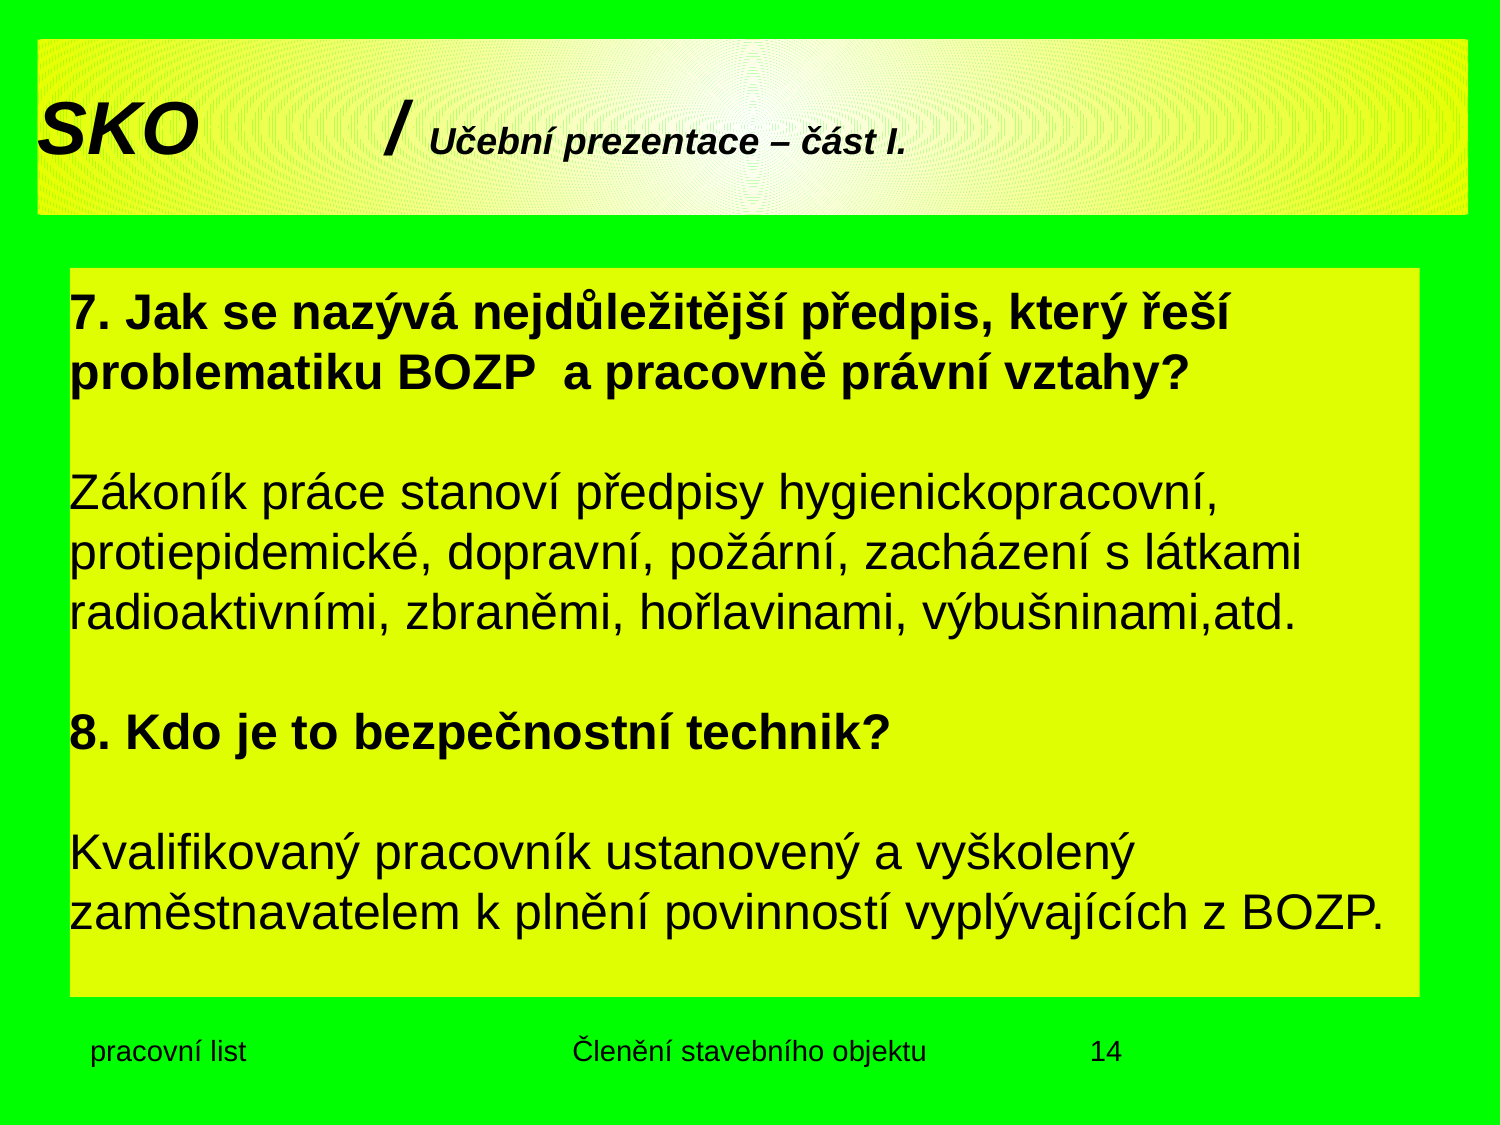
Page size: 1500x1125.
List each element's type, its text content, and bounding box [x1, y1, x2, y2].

text_box pracovní list [75, 1024, 426, 1103]
text_box SKO / Učební prezentace – část I. [38, 40, 1468, 214]
text_box 7. Jak se nazývá nejdůležitější předpis, který řeší problematiku BOZP a pracovně právní vztahy? Zákoník práce stanoví předpisy hygienickopracovní, protiepidemické, dopravní, požární, zacházení s látkami radioaktivními, zbraněmi, hořlavinami, výbušninami,atd. 8. Kdo je to bezpečnostní technik? Kvalifikovaný pracovník ustanovený a vyškolený zaměstnavatelem k plnění povinností vyplývajících z BOZP. [69, 267, 1420, 997]
text_box Členění stavebního objektu [512, 1024, 988, 1103]
text_box [1074, 1024, 1426, 1103]
